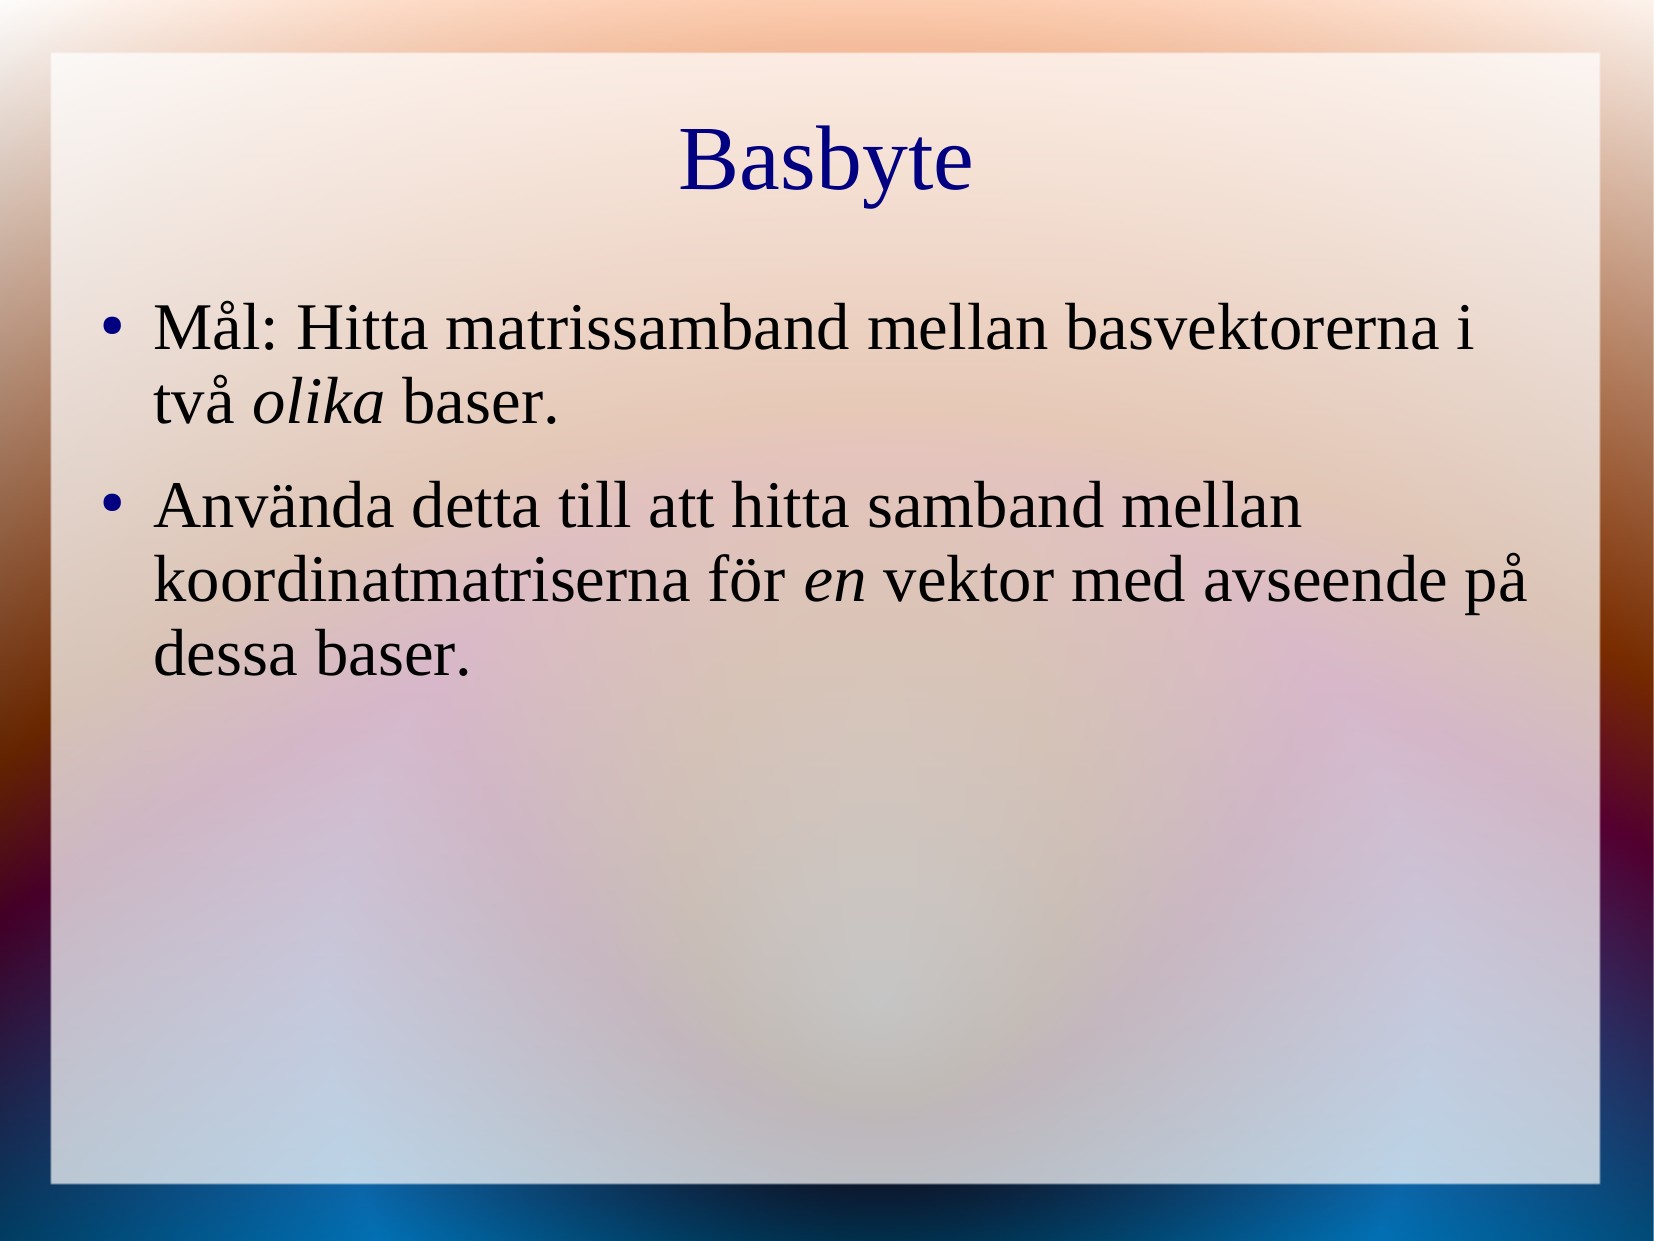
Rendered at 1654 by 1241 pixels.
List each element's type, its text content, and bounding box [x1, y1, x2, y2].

picture [0, 0, 1654, 1241]
title Basbyte [82, 55, 1571, 263]
list Mål: Hitta matrissamband mellan basvektorerna i två olika baser. Använda detta till att hitta samband mellan koordinatmatriserna för en vektor med avseende på dessa baser. [82, 290, 1571, 1094]
